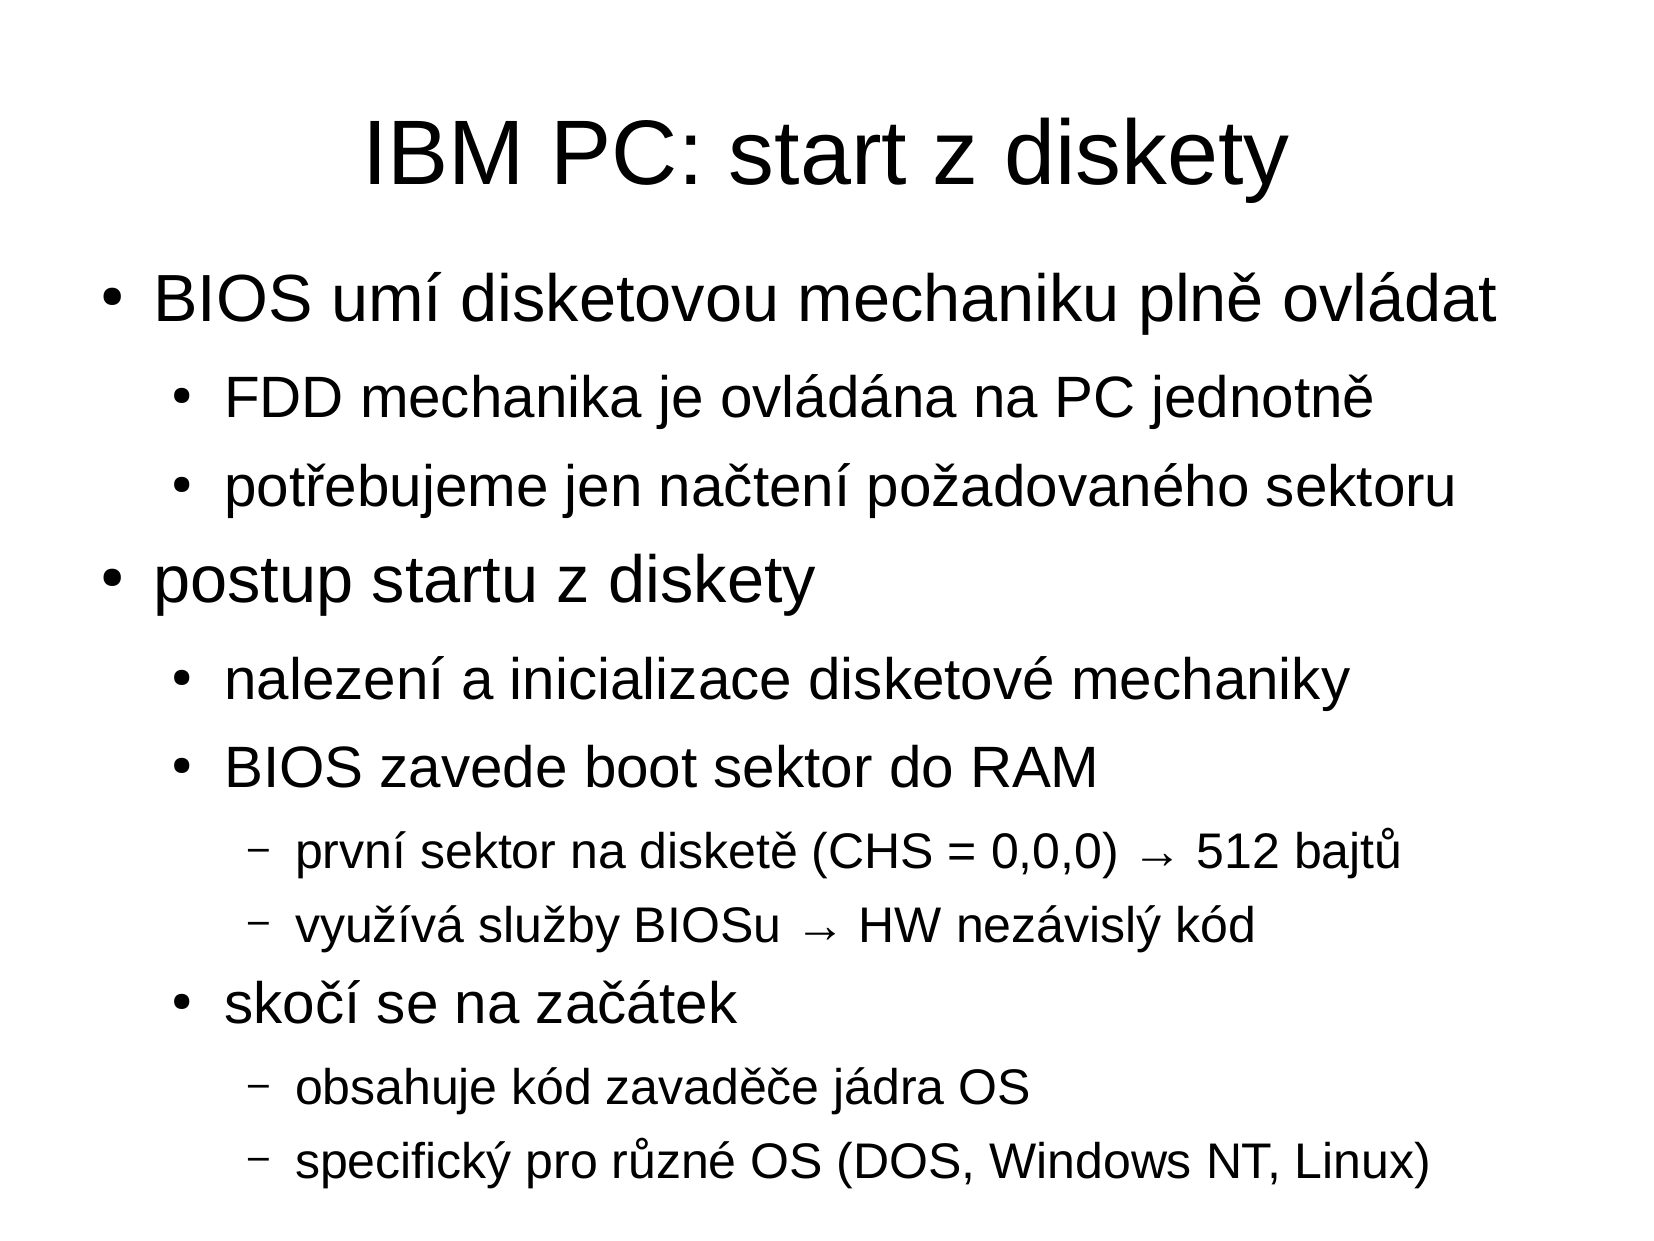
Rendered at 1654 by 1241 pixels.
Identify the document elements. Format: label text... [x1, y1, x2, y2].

list BIOS umí disketovou mechaniku plně ovládat FDD mechanika je ovládána na PC jednotně potřebujeme jen načtení požadovaného sektoru postup startu z diskety nalezení a inicializace disketové mechaniky BIOS zavede boot sektor do RAM první sektor na disketě (CHS = 0,0,0) → 512 bajtů využívá služby BIOSu → HW nezávislý kód skočí se na začátek obsahuje kód zavaděče jádra OS specifický pro různé OS (DOS, Windows NT, Linux) [82, 260, 1571, 1189]
title IBM PC: start z diskety [82, 56, 1571, 250]
